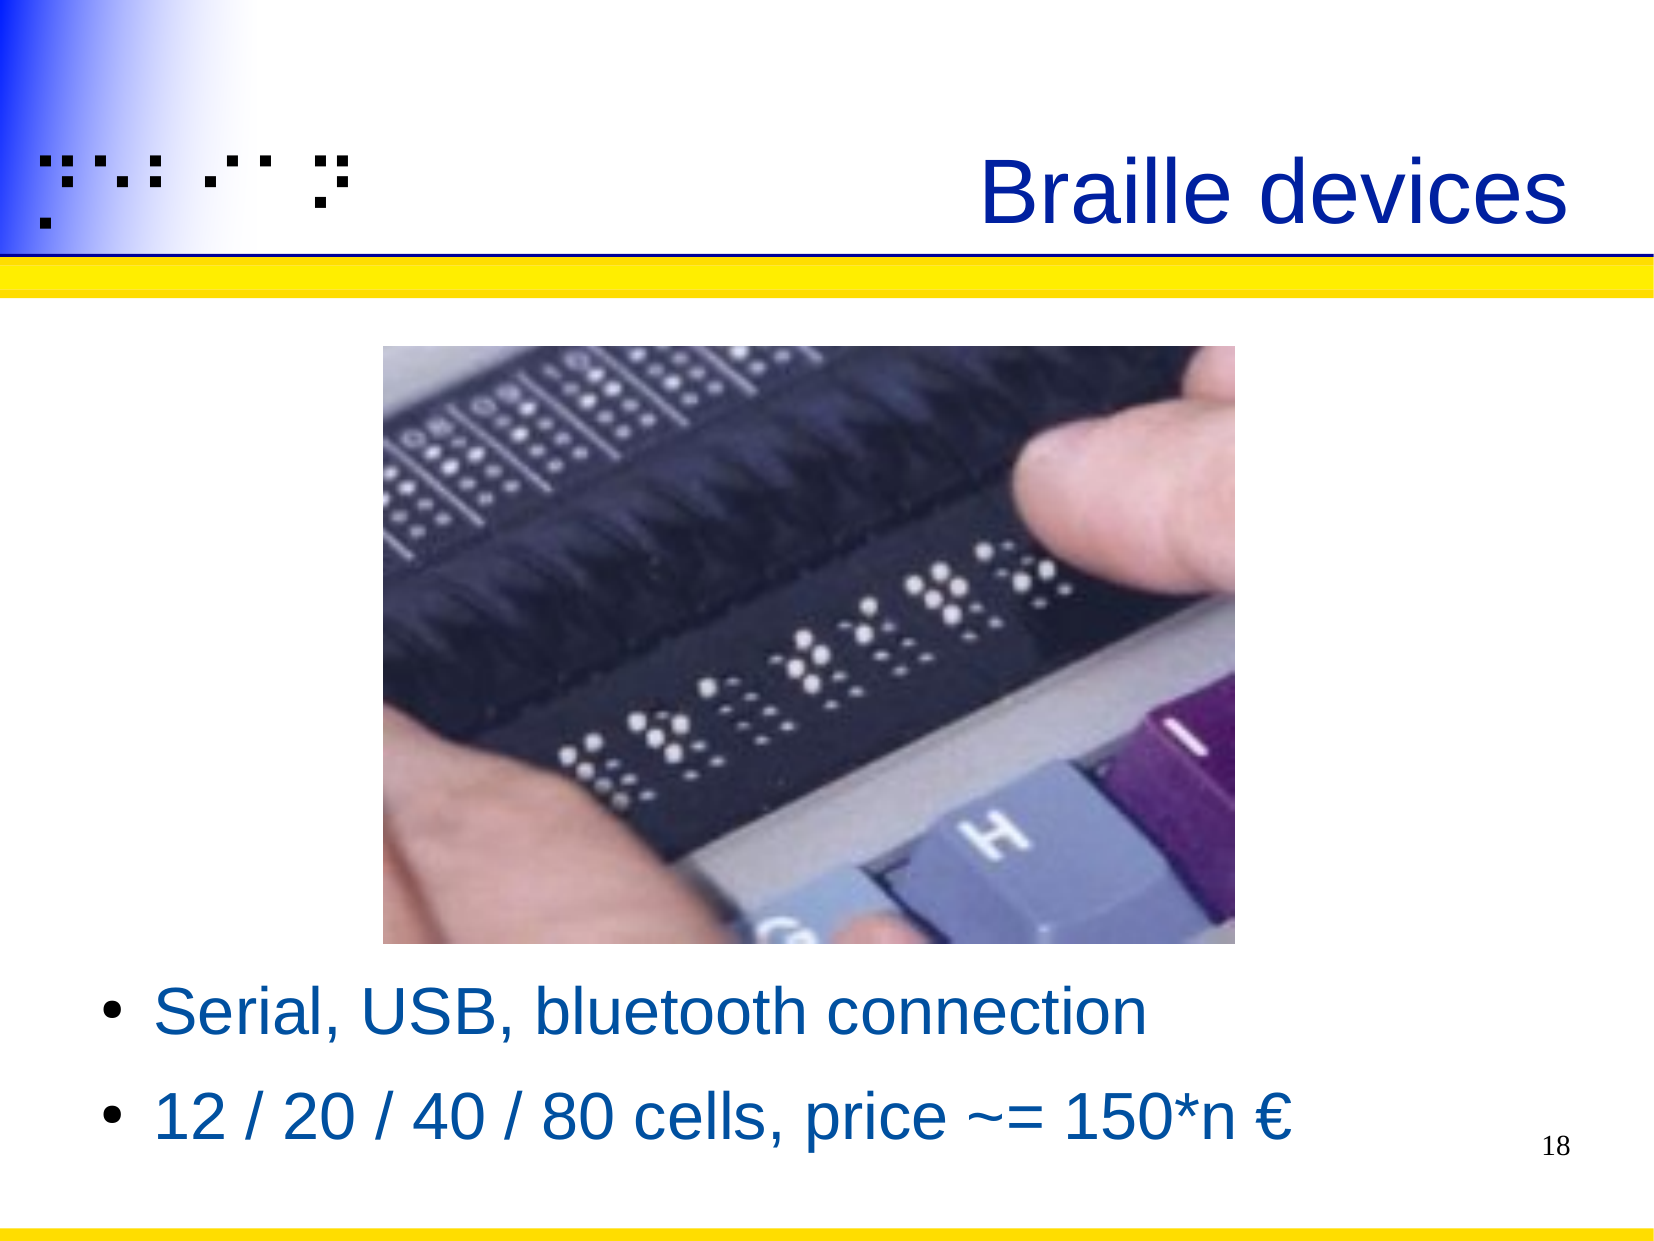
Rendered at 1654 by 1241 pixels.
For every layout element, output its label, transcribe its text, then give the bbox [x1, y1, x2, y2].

list Serial, USB, bluetooth connection 12 / 20 / 40 / 80 cells, price ~= 150*n € [82, 974, 1571, 1205]
picture [383, 346, 1235, 944]
title Braille devices [372, 126, 1571, 257]
